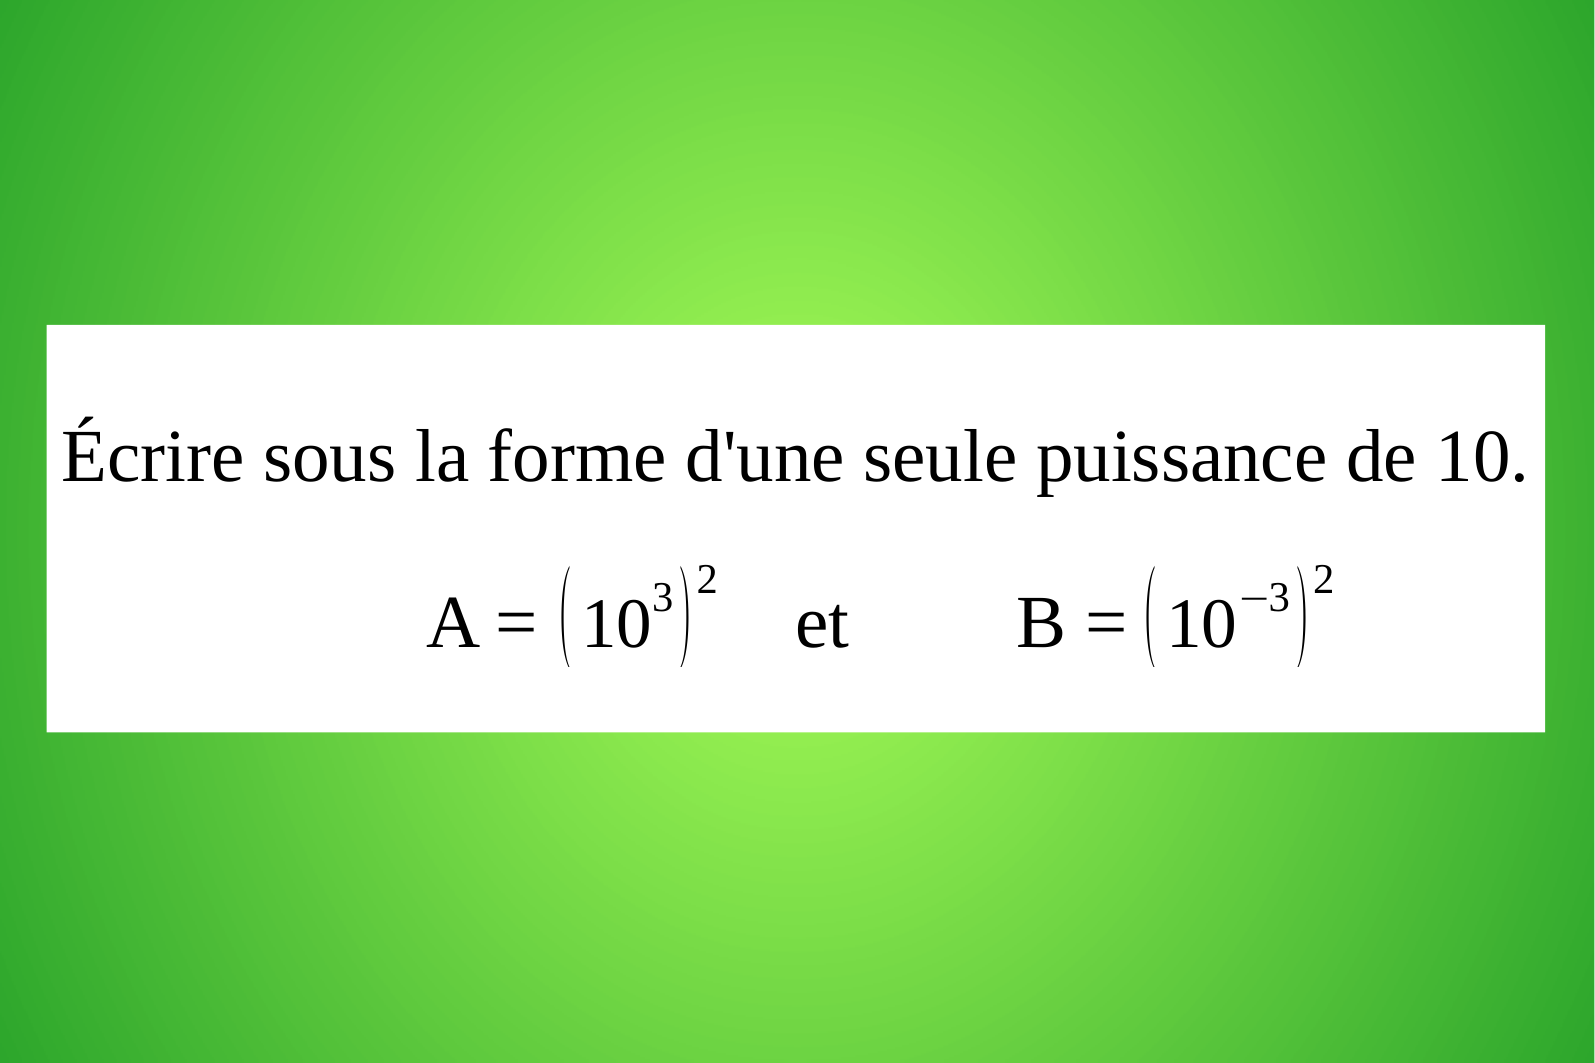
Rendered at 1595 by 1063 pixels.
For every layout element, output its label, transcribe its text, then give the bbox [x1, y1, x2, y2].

text_box Écrire sous la forme d'une seule puissance de 10. A = et B = [46, 324, 1546, 733]
picture [0, 0, 1595, 1063]
chart [1125, 553, 1354, 667]
chart [541, 553, 737, 667]
